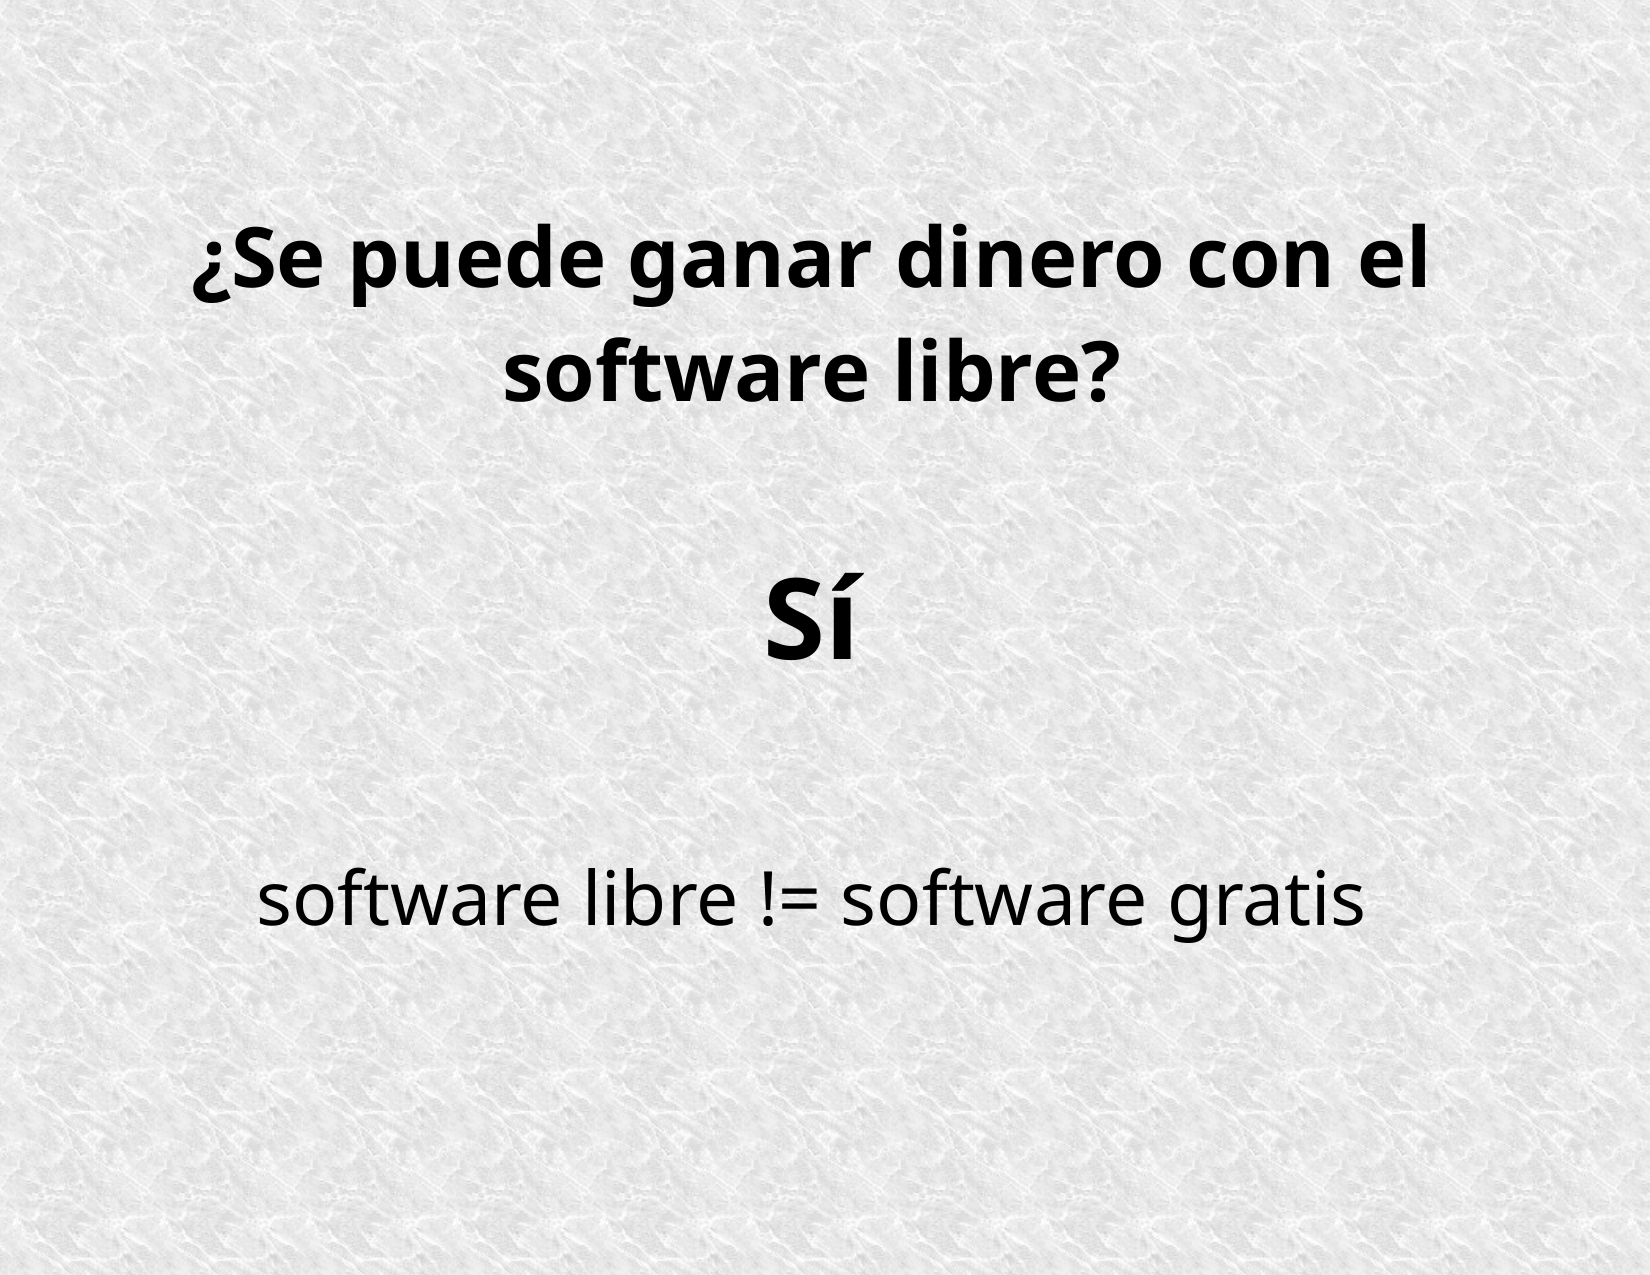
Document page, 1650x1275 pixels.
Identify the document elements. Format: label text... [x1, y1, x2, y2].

text_box ¿Se puede ganar dinero con el software libre? Sí software libre != software gratis [118, 231, 1506, 915]
picture [0, 0, 1650, 1275]
